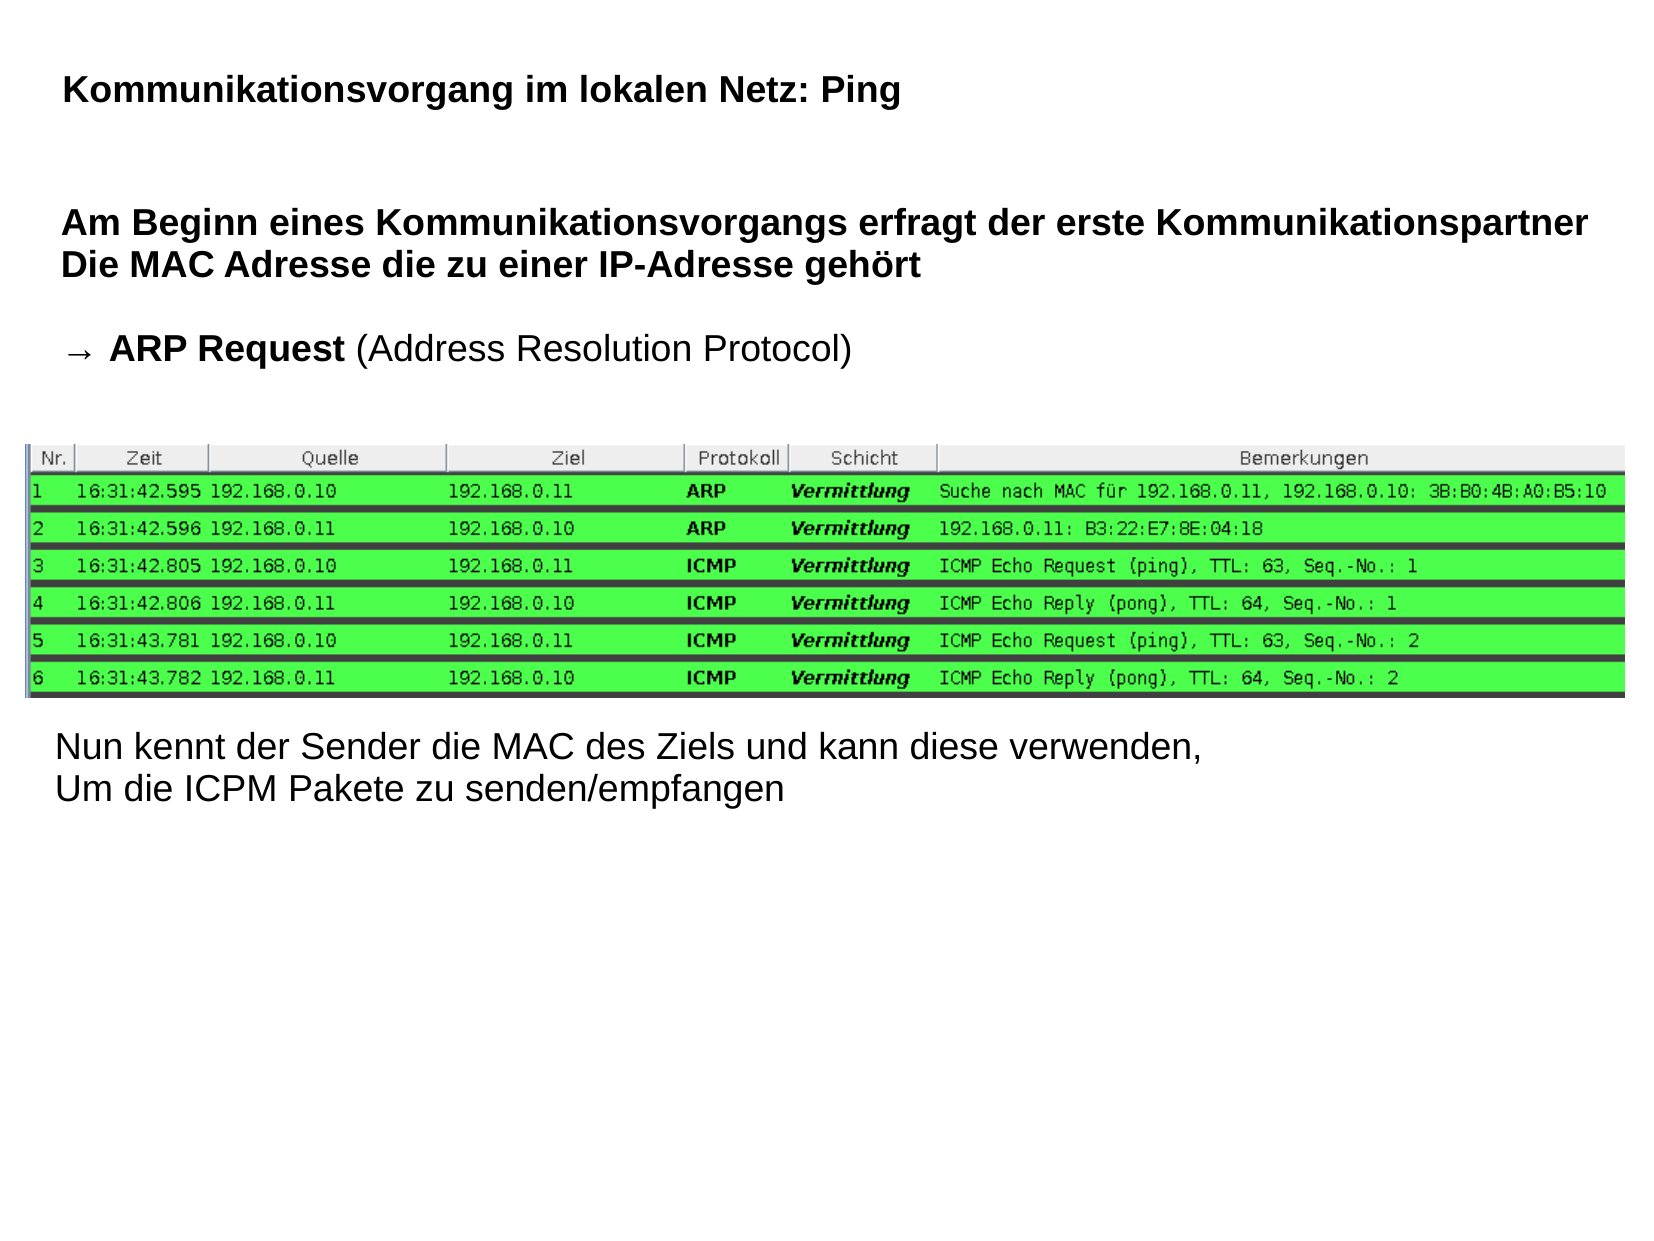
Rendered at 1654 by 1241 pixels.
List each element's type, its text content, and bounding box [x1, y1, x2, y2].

text_box Nun kennt der Sender die MAC des Ziels und kann diese verwenden, Um die ICPM Pakete zu senden/empfangen [40, 718, 1624, 818]
text_box Am Beginn eines Kommunikationsvorgangs erfragt der erste Kommunikationspartner Die MAC Adresse die zu einer IP-Adresse gehört → ARP Request (Address Resolution Protocol) [46, 194, 1616, 420]
picture [25, 444, 1625, 698]
text_box Kommunikationsvorgang im lokalen Netz: Ping [47, 61, 962, 160]
